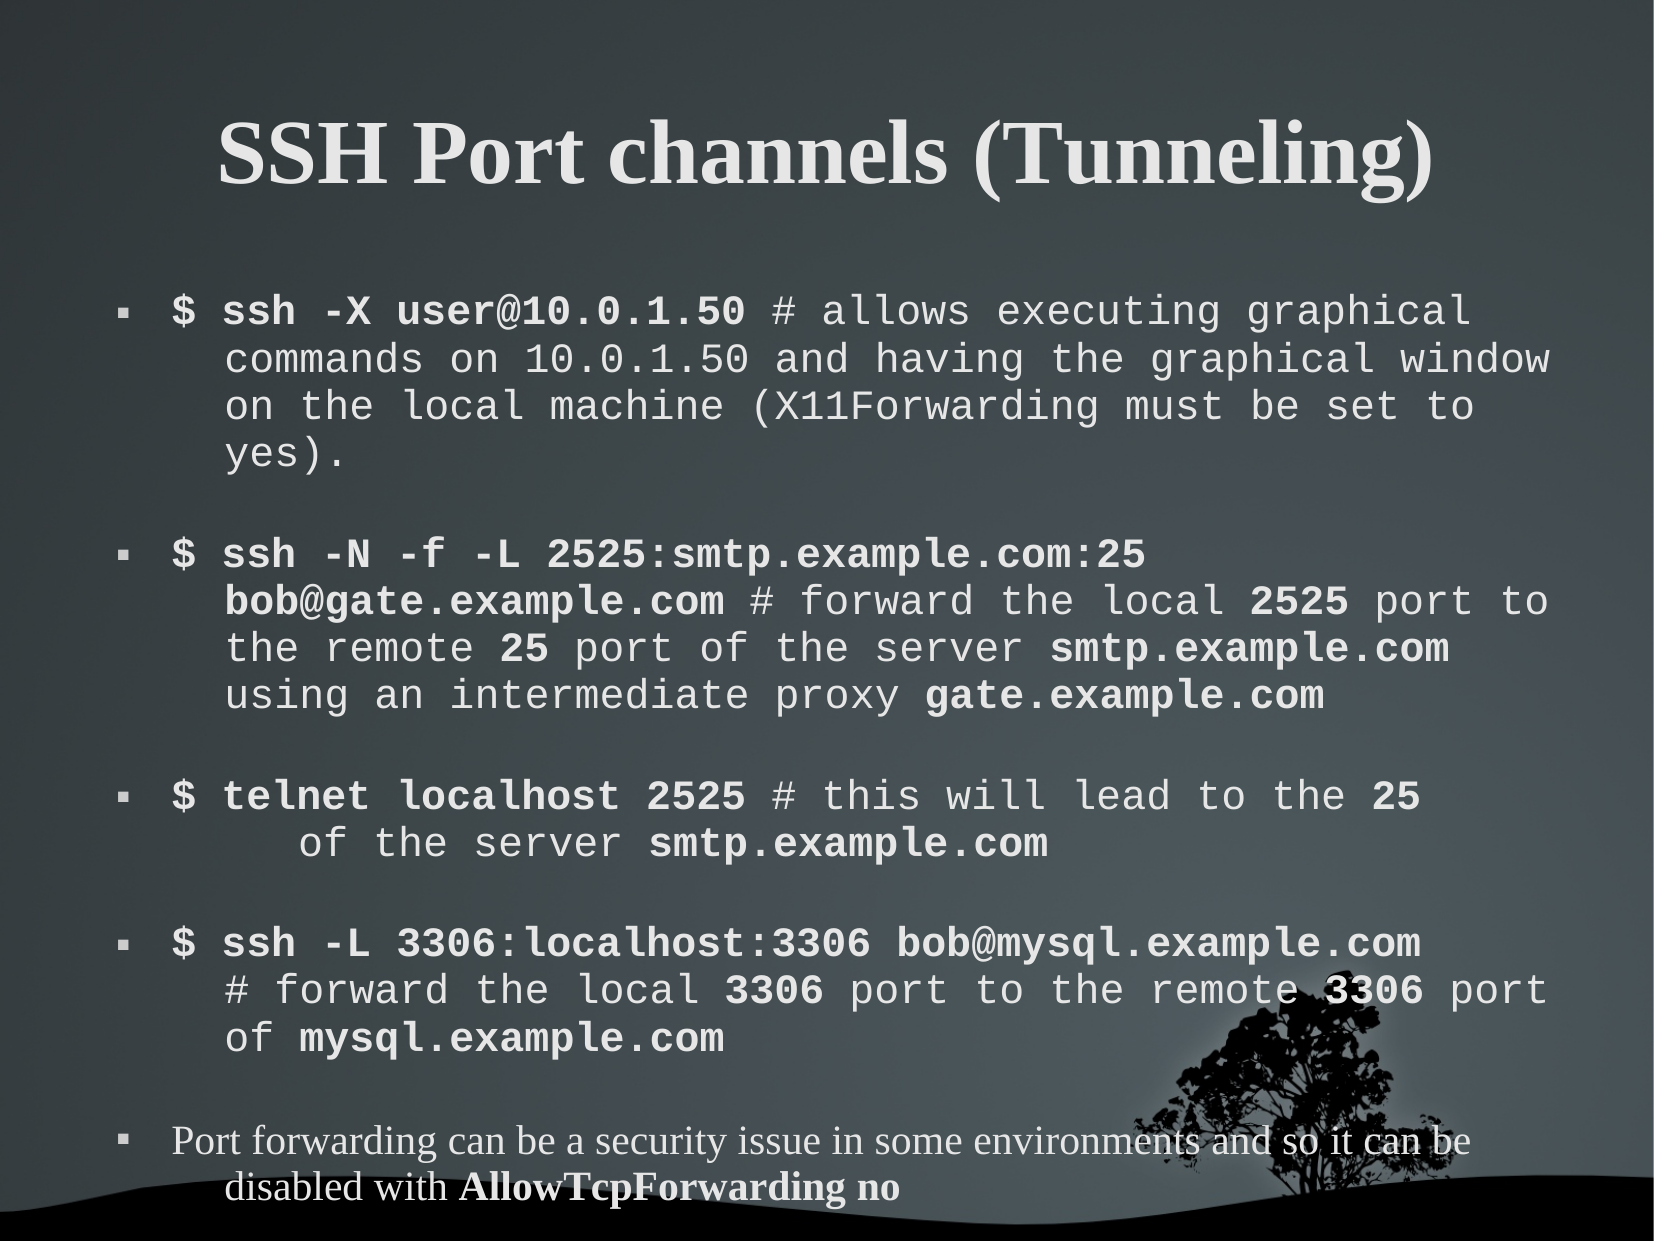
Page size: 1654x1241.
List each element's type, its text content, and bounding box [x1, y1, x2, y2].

list $ ssh -X user@10.0.1.50 # allows executing graphical commands on 10.0.1.50 and having the graphical window on the local machine (X11Forwarding must be set to yes). $ ssh -N -f -L 2525:smtp.example.com:25 bob@gate.example.com # forward the local 2525 port to the remote 25 port of the server smtp.example.com using an intermediate proxy gate.example.com $ telnet localhost 2525 # this will lead to the 25 of the server smtp.example.com $ ssh -L 3306:localhost:3306 bob@mysql.example.com # forward the local 3306 port to the remote 3306 port of mysql.example.com Port forwarding can be a security issue in some environments and so it can be disabled with AllowTcpForwarding no [82, 290, 1571, 1224]
title SSH Port channels (Tunneling) [82, 49, 1571, 257]
picture [0, 0, 1654, 1241]
